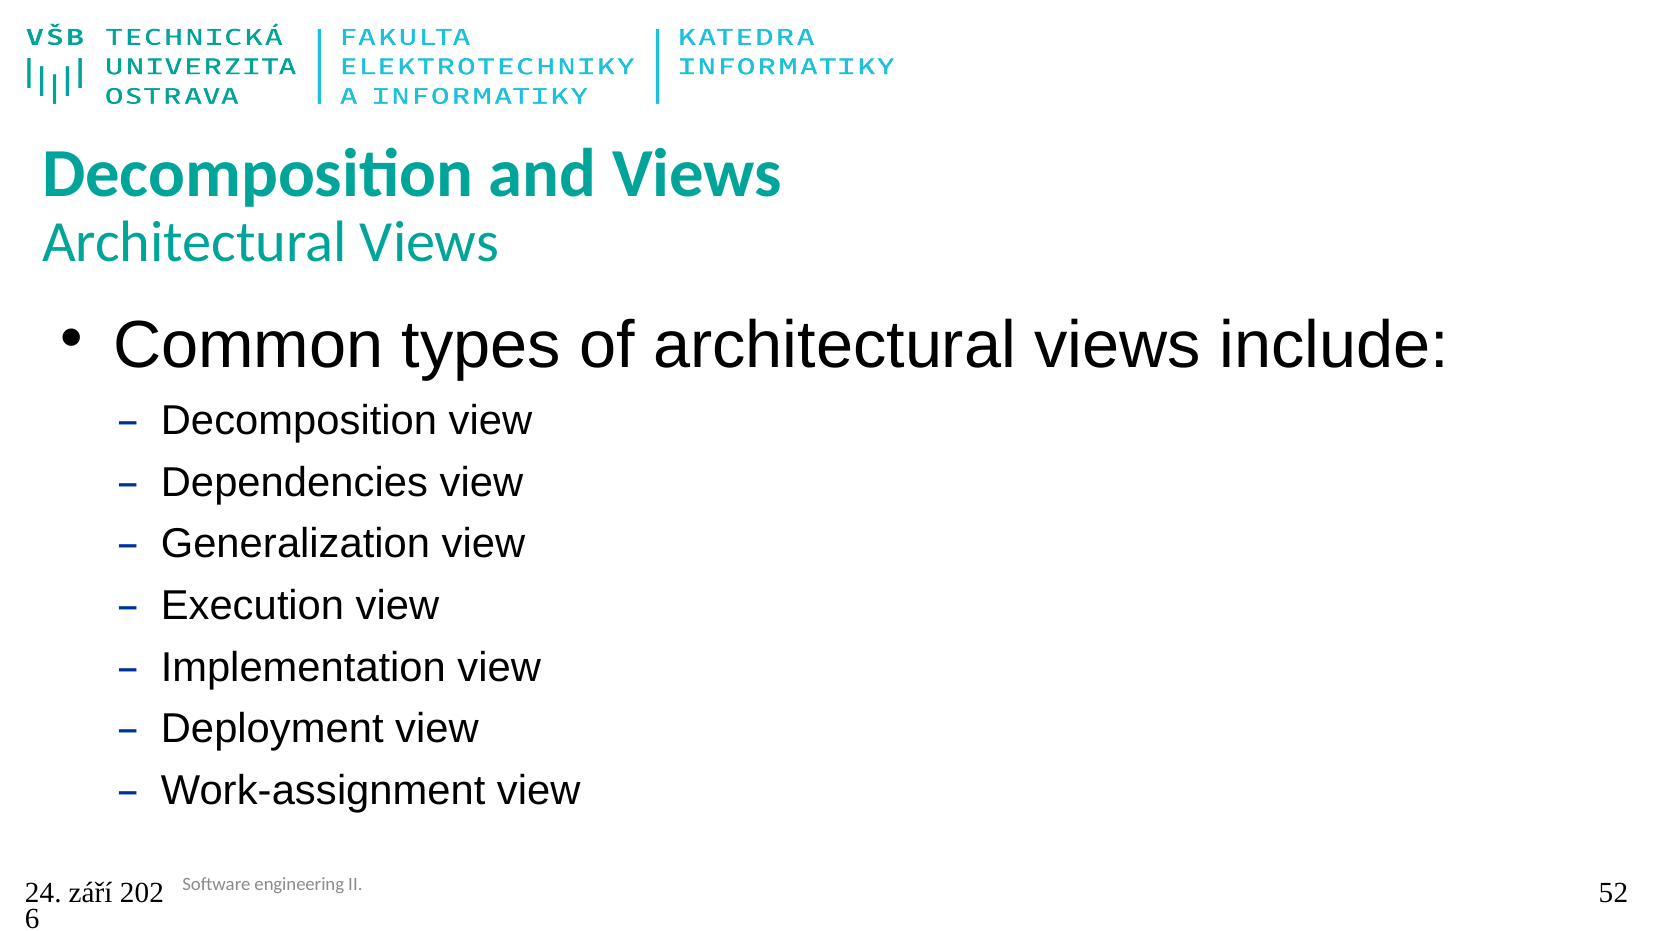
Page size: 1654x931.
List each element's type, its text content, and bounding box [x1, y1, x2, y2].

list Common types of architectural views include: Decomposition view Dependencies view Generalization view Execution view Implementation view Deployment view Work-assignment view [27, 302, 1628, 842]
picture [26, 23, 894, 104]
title Decomposition and Views Architectural Views [27, 142, 1628, 282]
footer Software engineering II. [167, 862, 1516, 904]
